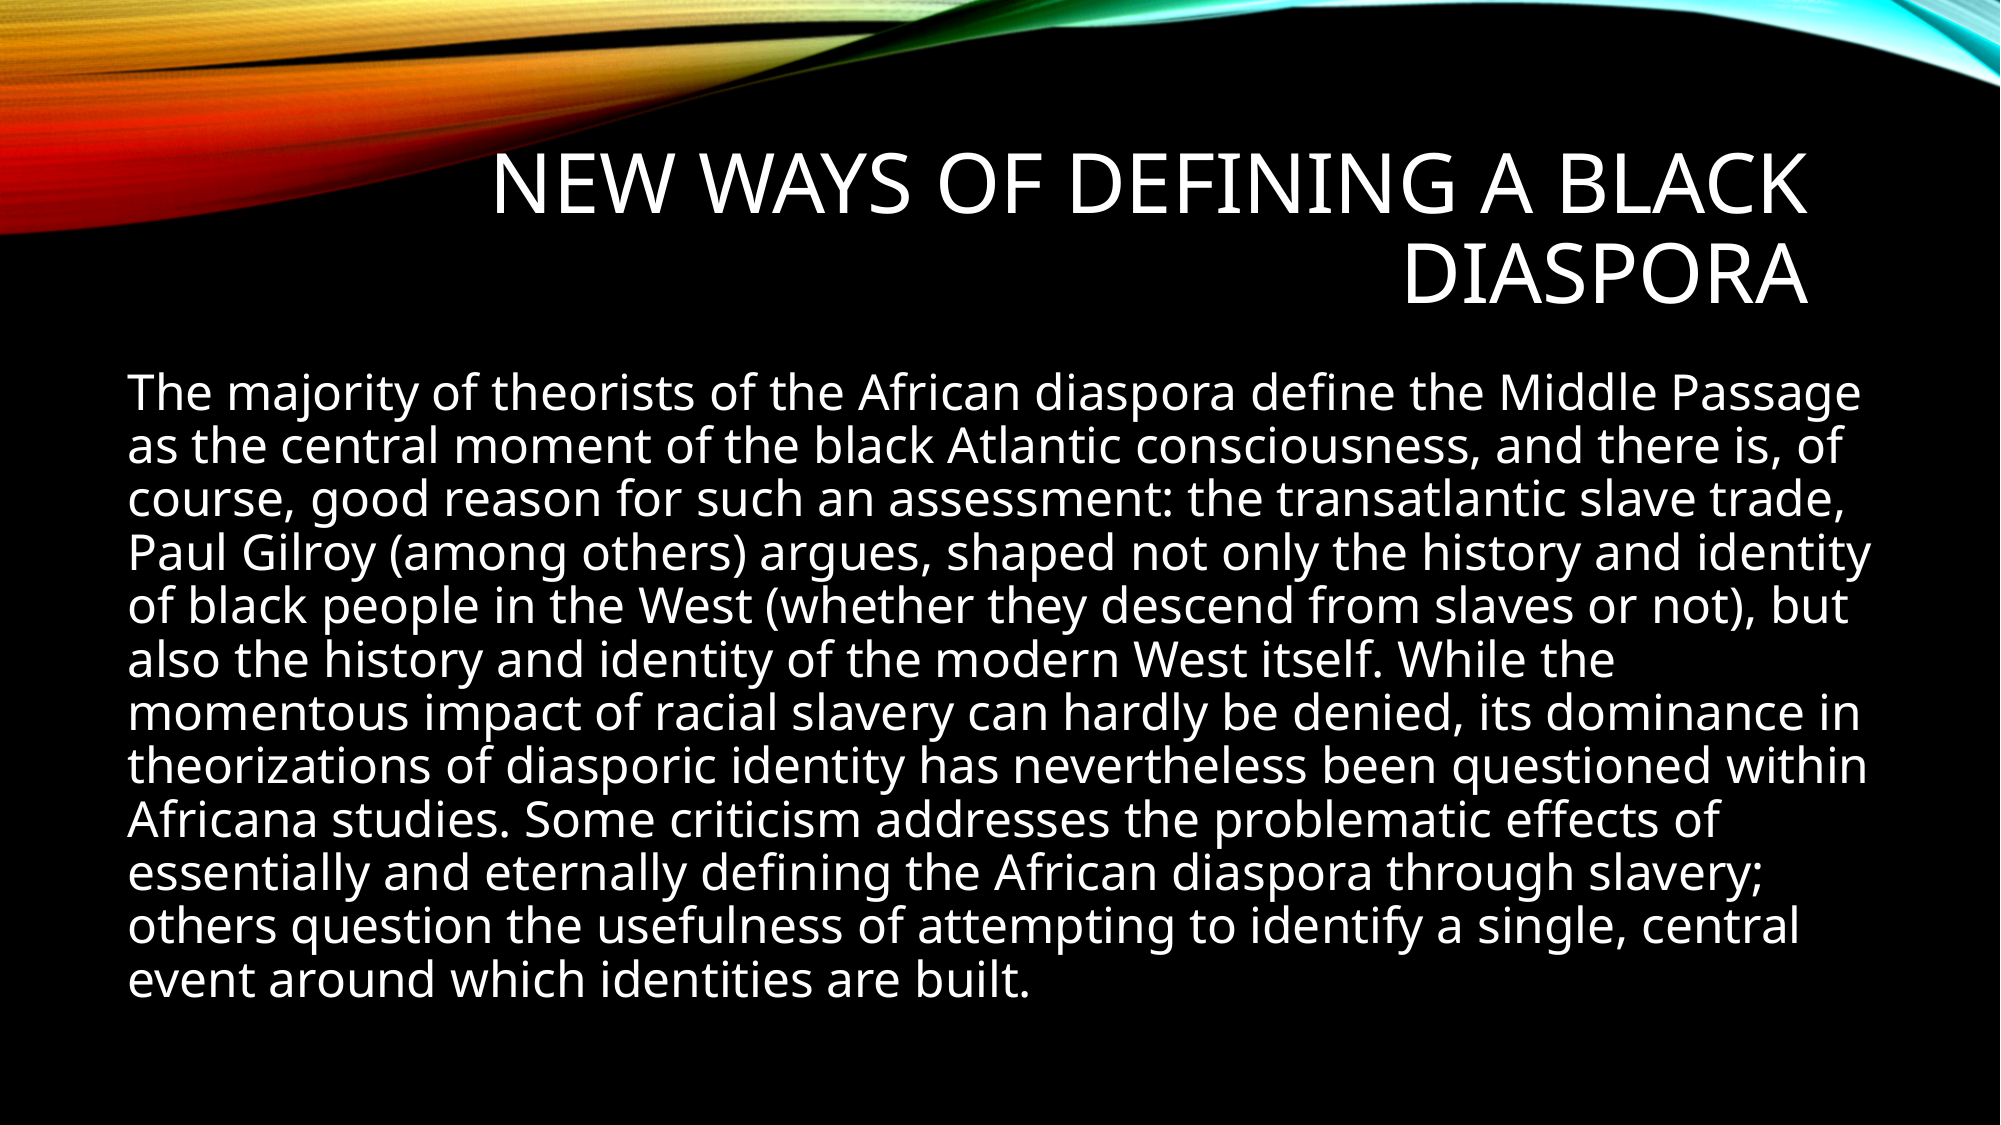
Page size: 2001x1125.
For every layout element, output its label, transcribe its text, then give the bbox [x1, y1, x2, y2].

title New ways of defining a Black diaspora [474, 125, 1888, 338]
list The majority of theorists of the African diaspora define the Middle Passage as the central moment of the black Atlantic consciousness, and there is, of course, good reason for such an assessment: the transatlantic slave trade, Paul Gilroy (among others) argues, shaped not only the history and identity of black people in the West (whether they descend from slaves or not), but also the history and identity of the modern West itself. While the momentous impact of racial slavery can hardly be denied, its dominance in theorizations of diasporic identity has nevertheless been questioned within Africana studies. Some criticism addresses the problematic effects of essentially and eternally defining the African diaspora through slavery; others question the usefulness of attempting to identify a single, central event around which identities are built. [112, 360, 1888, 1021]
